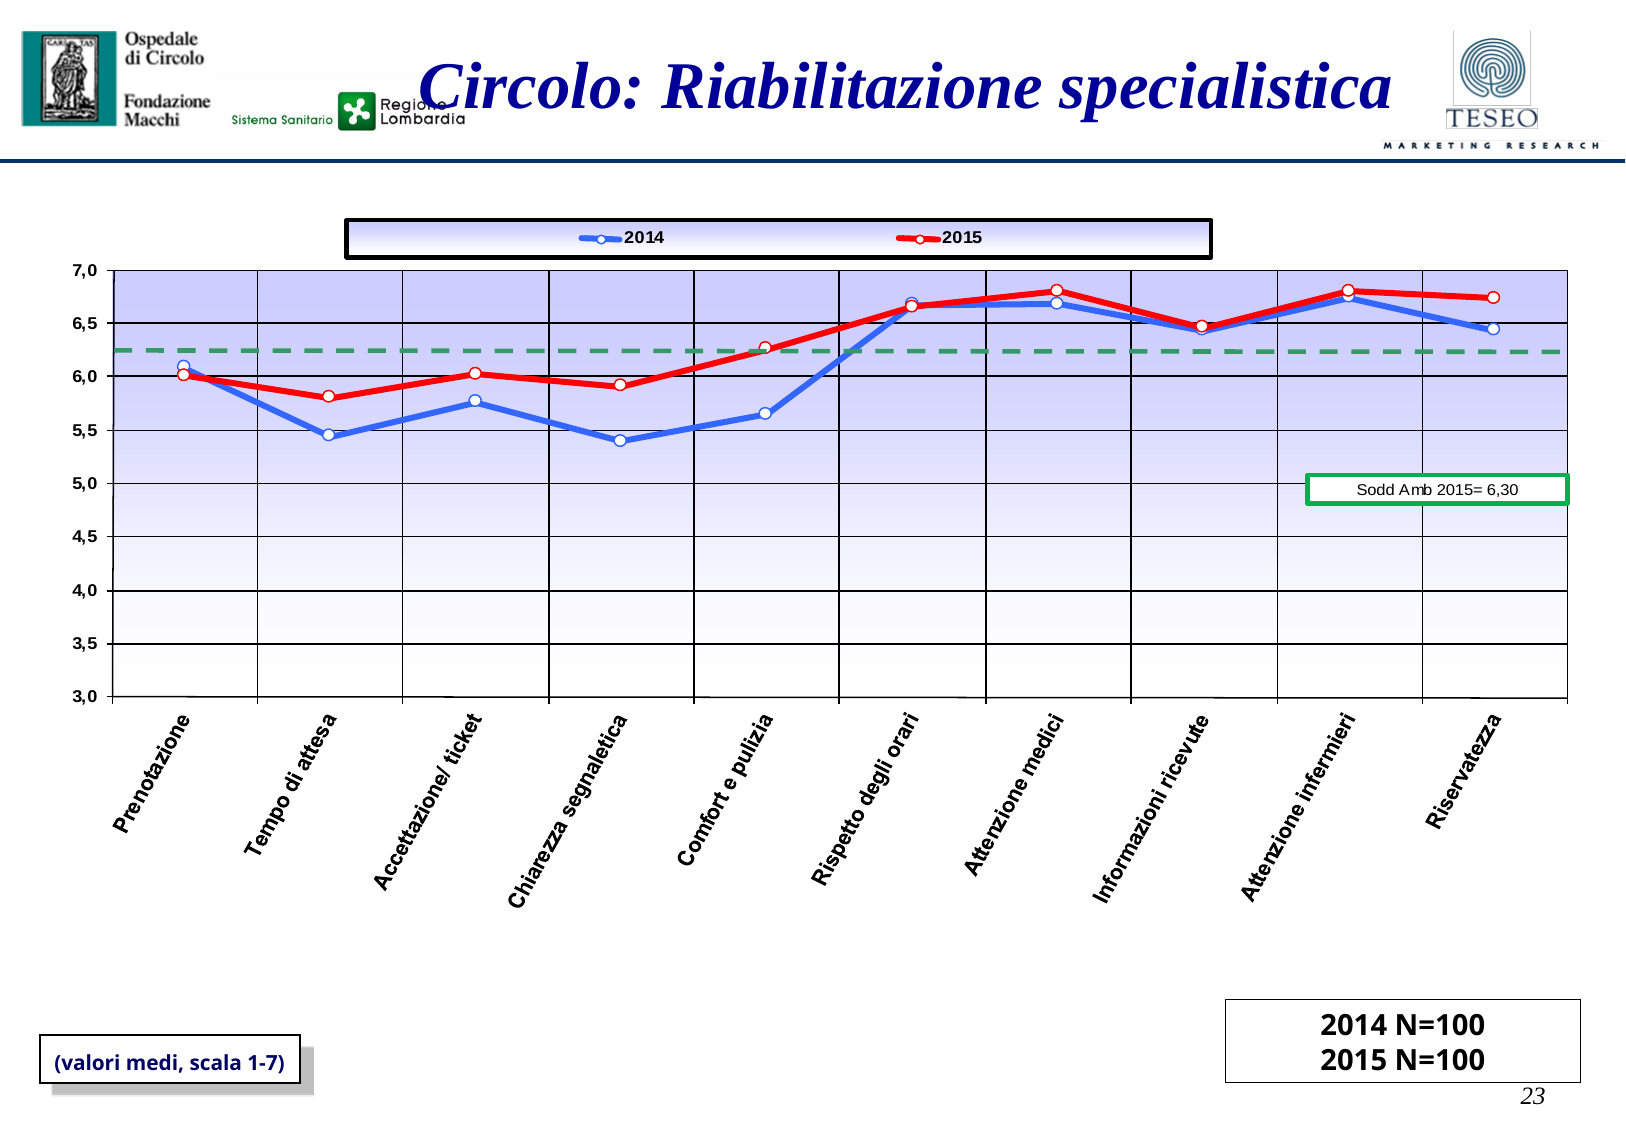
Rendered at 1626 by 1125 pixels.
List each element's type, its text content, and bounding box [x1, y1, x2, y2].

picture [0, 208, 1581, 1083]
picture [1381, 31, 1604, 149]
text_box Circolo: Riabilitazione specialistica [363, 18, 1451, 144]
picture [21, 31, 483, 149]
